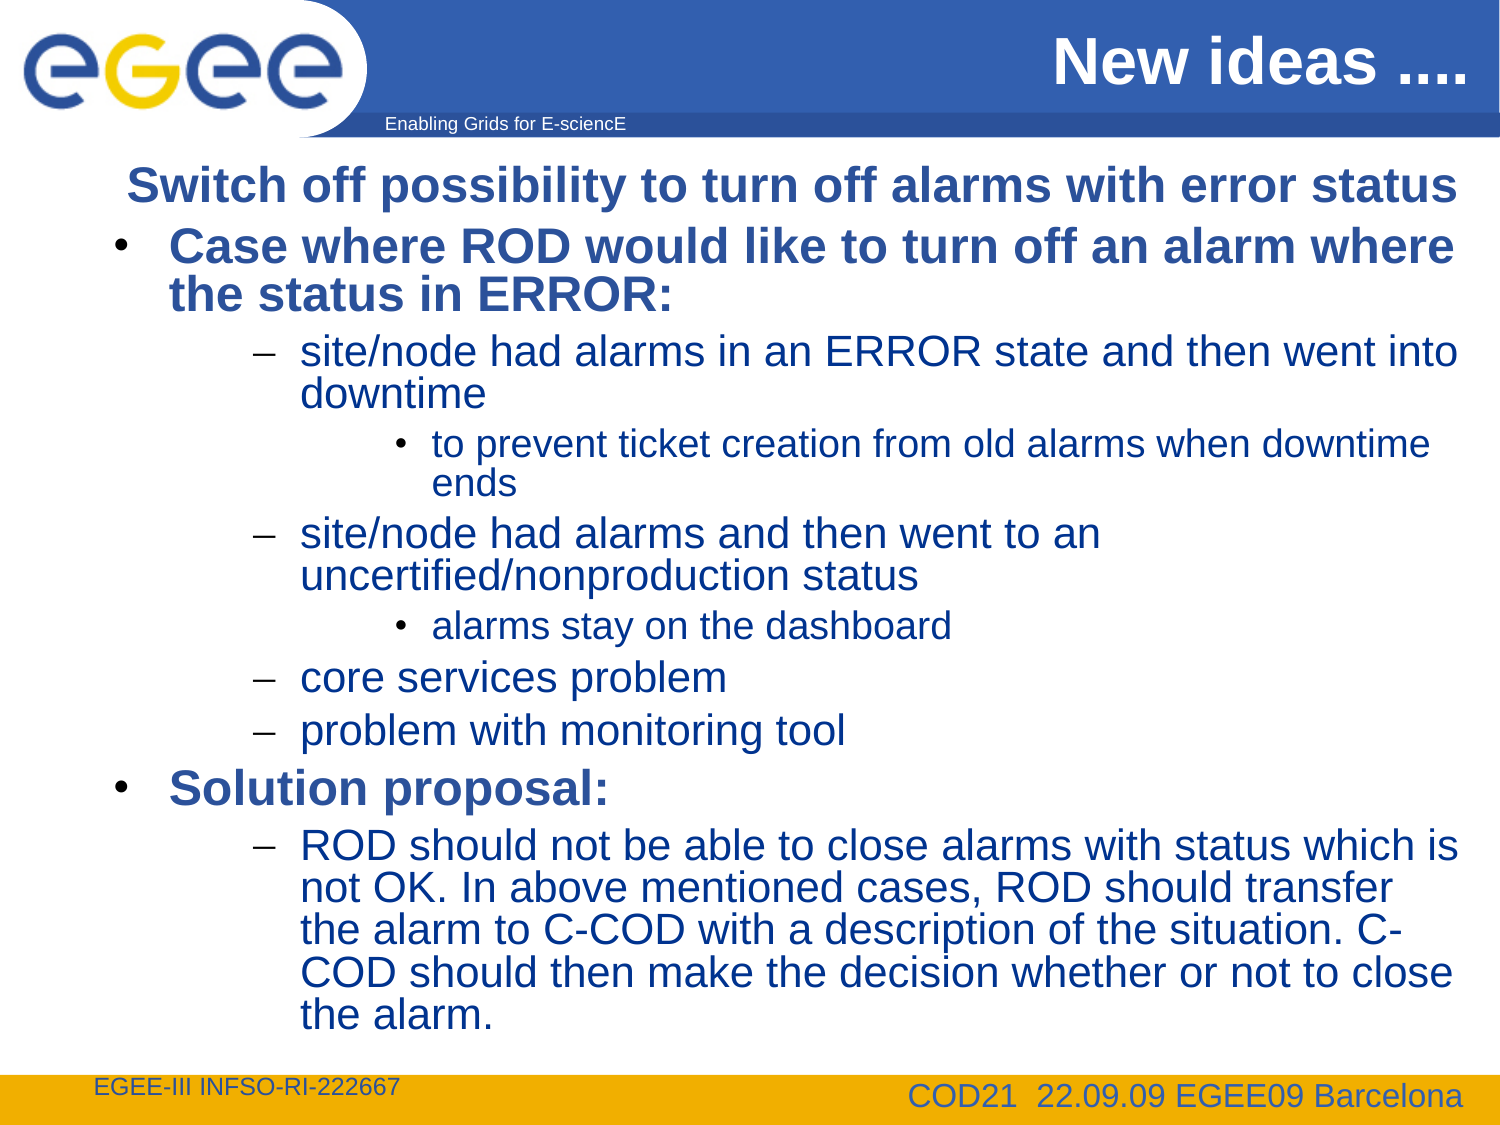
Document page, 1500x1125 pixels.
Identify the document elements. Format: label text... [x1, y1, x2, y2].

picture [18, 30, 349, 112]
title New ideas .... [369, 0, 1472, 140]
list Switch off possibility to turn off alarms with error status Case where ROD would like to turn off an alarm where the status in ERROR: site/node had alarms in an ERROR state and then went into downtime to prevent ticket creation from old alarms when downtime ends site/node had alarms and then went to an uncertified/nonproduction status alarms stay on the dashboard core services problem problem with monitoring tool Solution proposal: ROD should not be able to close alarms with status which is not OK. In above mentioned cases, ROD should transfer the alarm to C-COD with a description of the situation. C-COD should then make the decision whether or not to close the alarm. [56, 163, 1463, 1046]
